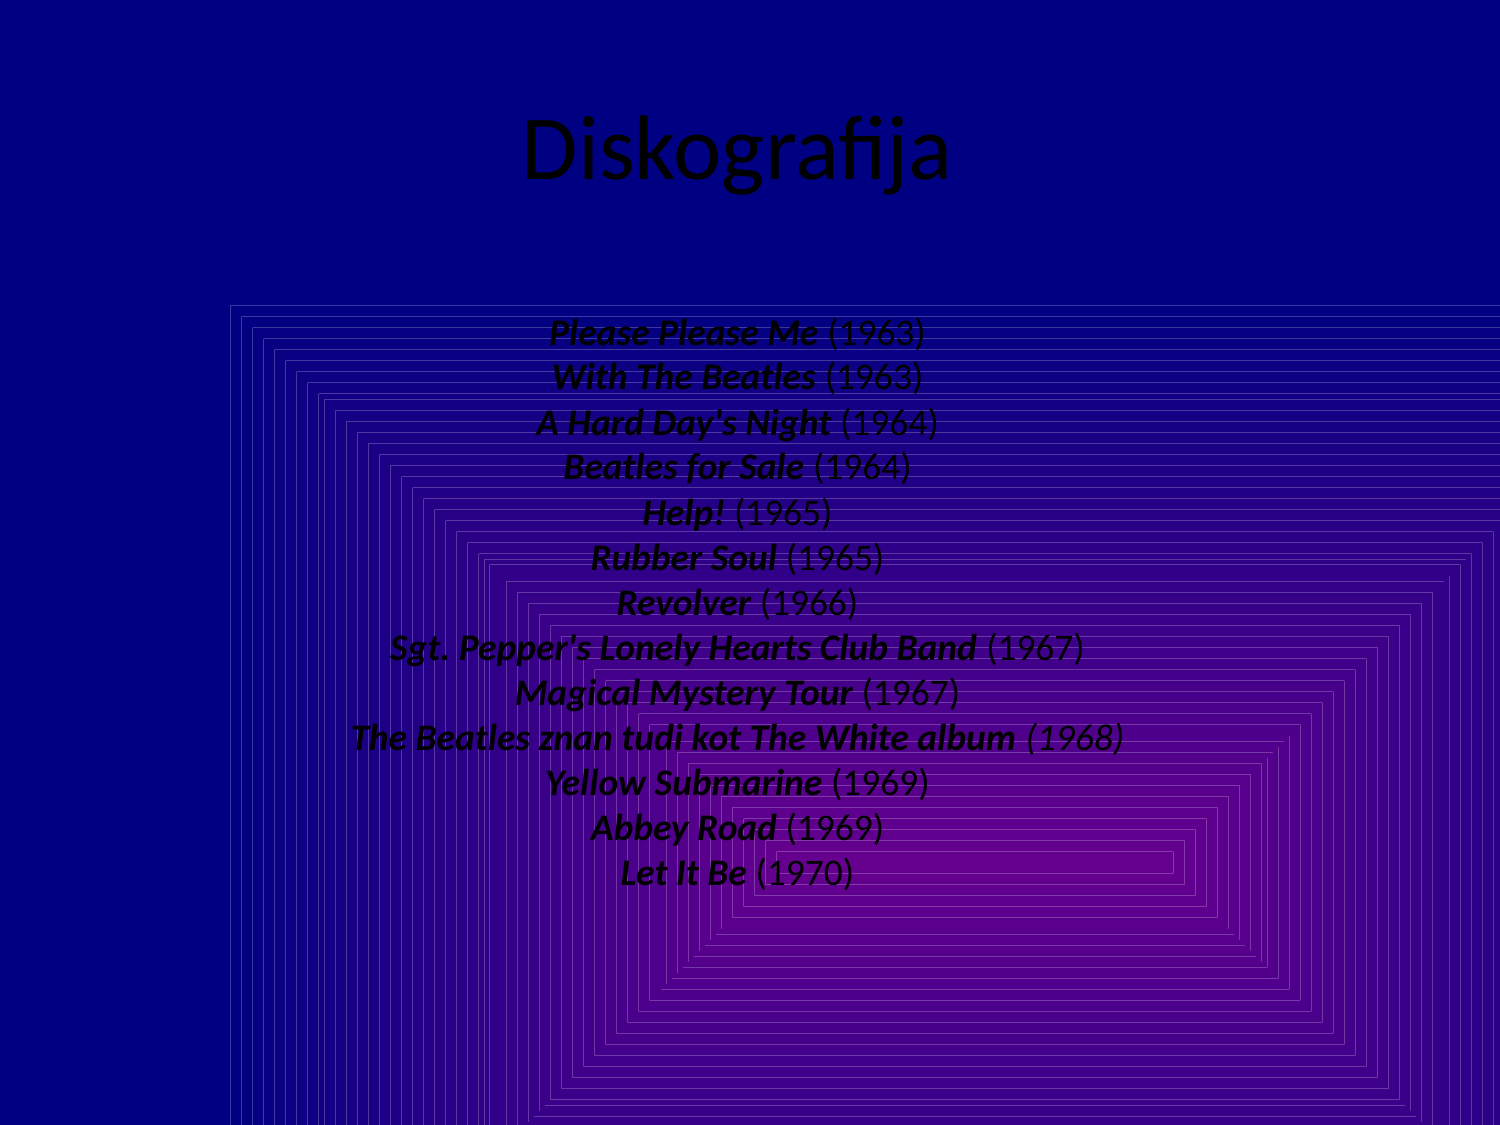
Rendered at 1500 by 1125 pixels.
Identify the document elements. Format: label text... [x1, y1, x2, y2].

title Diskografija Please Please Me (1963) With The Beatles (1963) A Hard Day's Night (1964) Beatles for Sale (1964) Help! (1965) Rubber Soul (1965) Revolver (1966) Sgt. Pepper's Lonely Hearts Club Band (1967) Magical Mystery Tour (1967) The Beatles znan tudi kot The White album (1968) Yellow Submarine (1969) Abbey Road (1969) Let It Be (1970) [62, 0, 1413, 1025]
